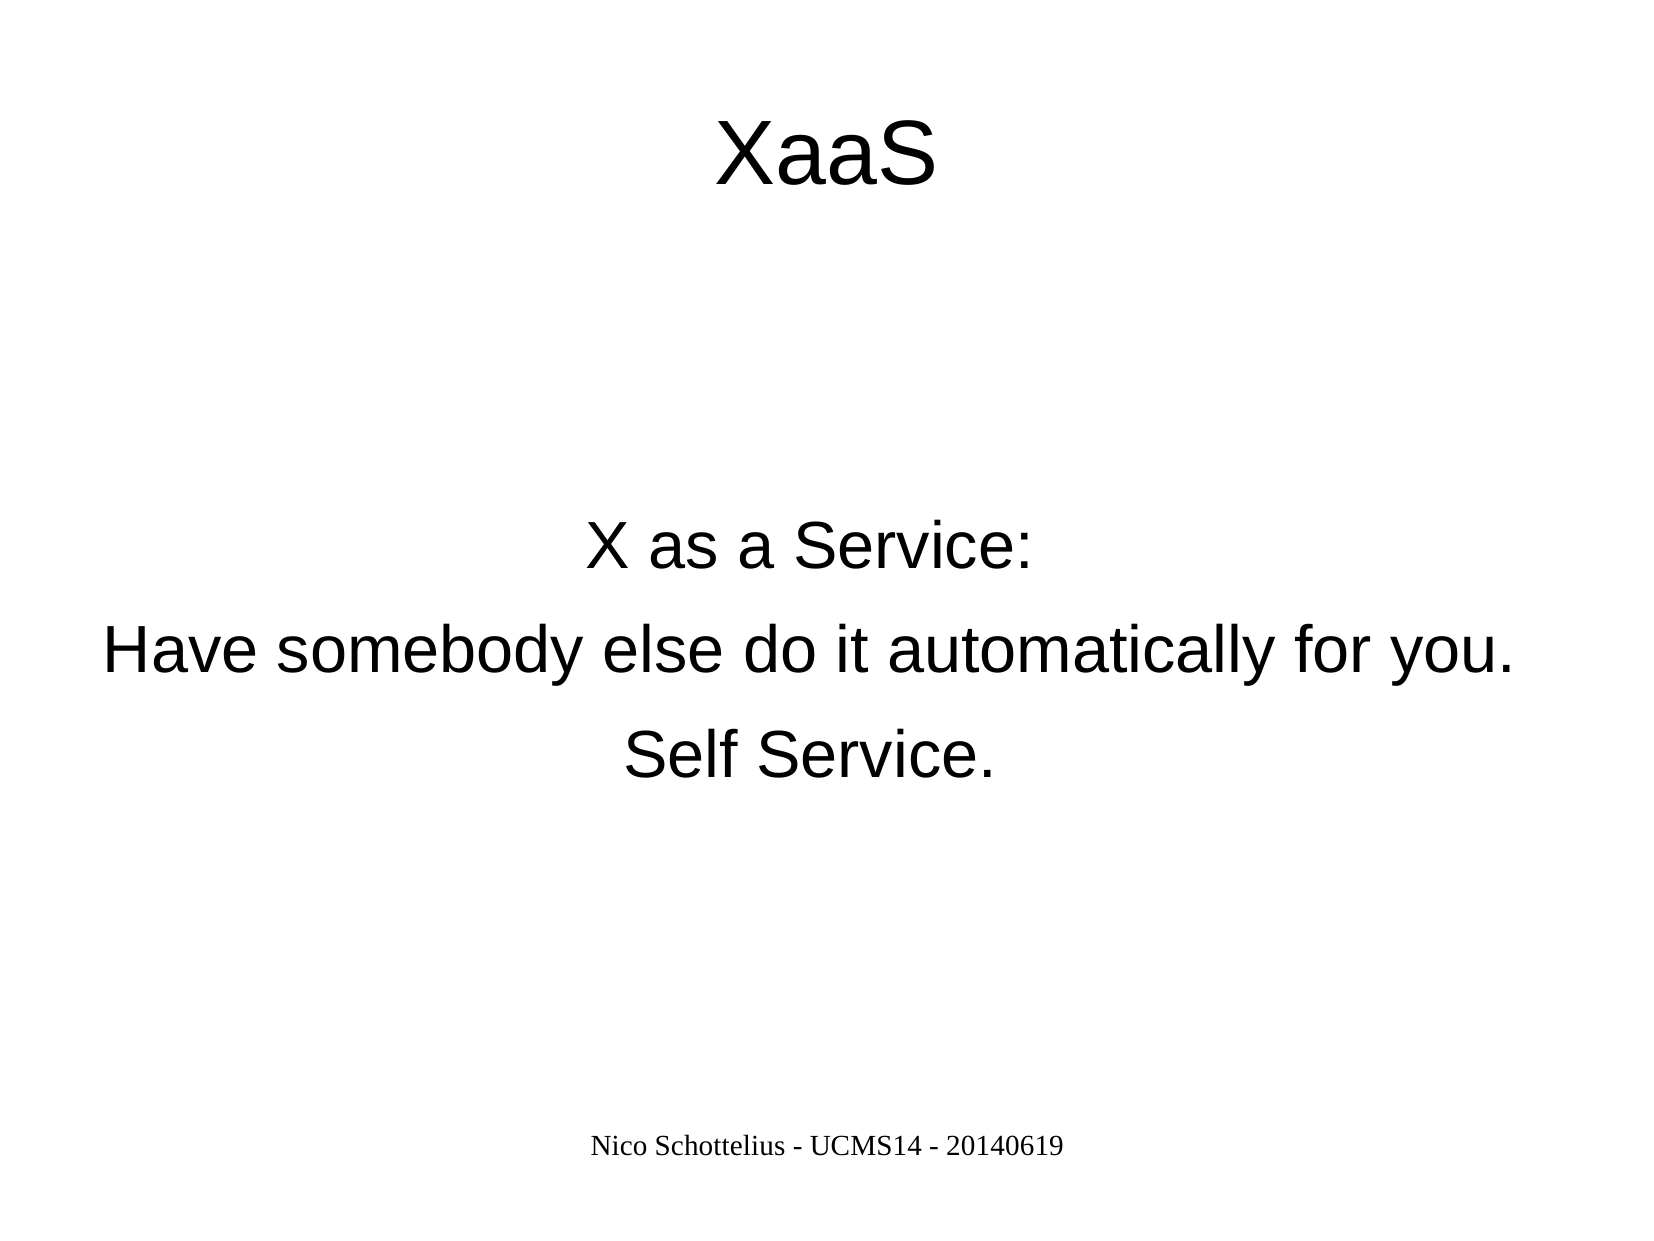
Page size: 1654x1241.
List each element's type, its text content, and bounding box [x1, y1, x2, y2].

title XaaS [82, 49, 1571, 257]
list X as a Service: Have somebody else do it automatically for you. Self Service. [82, 290, 1538, 1010]
